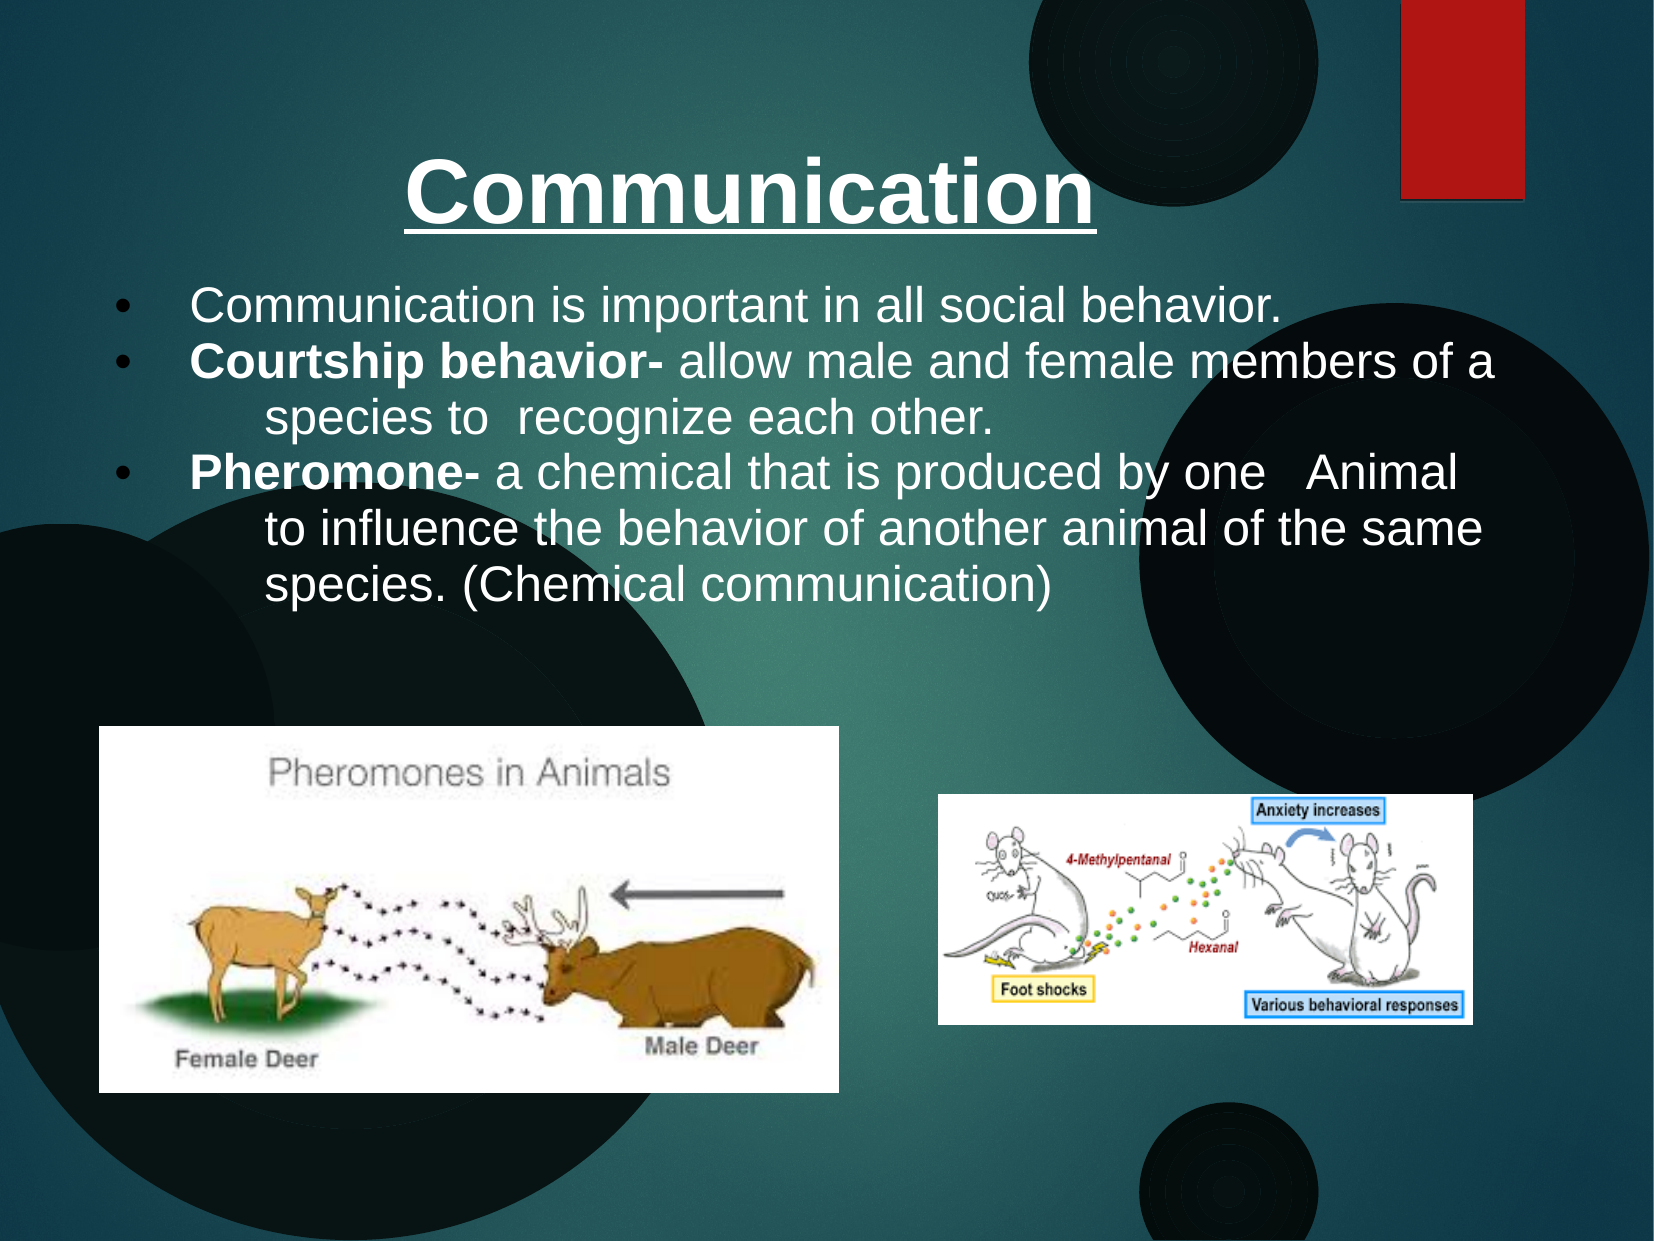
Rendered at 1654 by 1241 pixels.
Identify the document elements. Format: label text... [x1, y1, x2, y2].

picture [938, 794, 1473, 1025]
text_box Communication is important in all social behavior. Courtship behavior- allow male and female members of a species to recognize each other. Pheromone- a chemical that is produced by one Animal to influence the behavior of another animal of the same species. (Chemical communication) [99, 270, 1528, 711]
text_box Communication [386, 133, 1116, 255]
picture [99, 726, 839, 1093]
